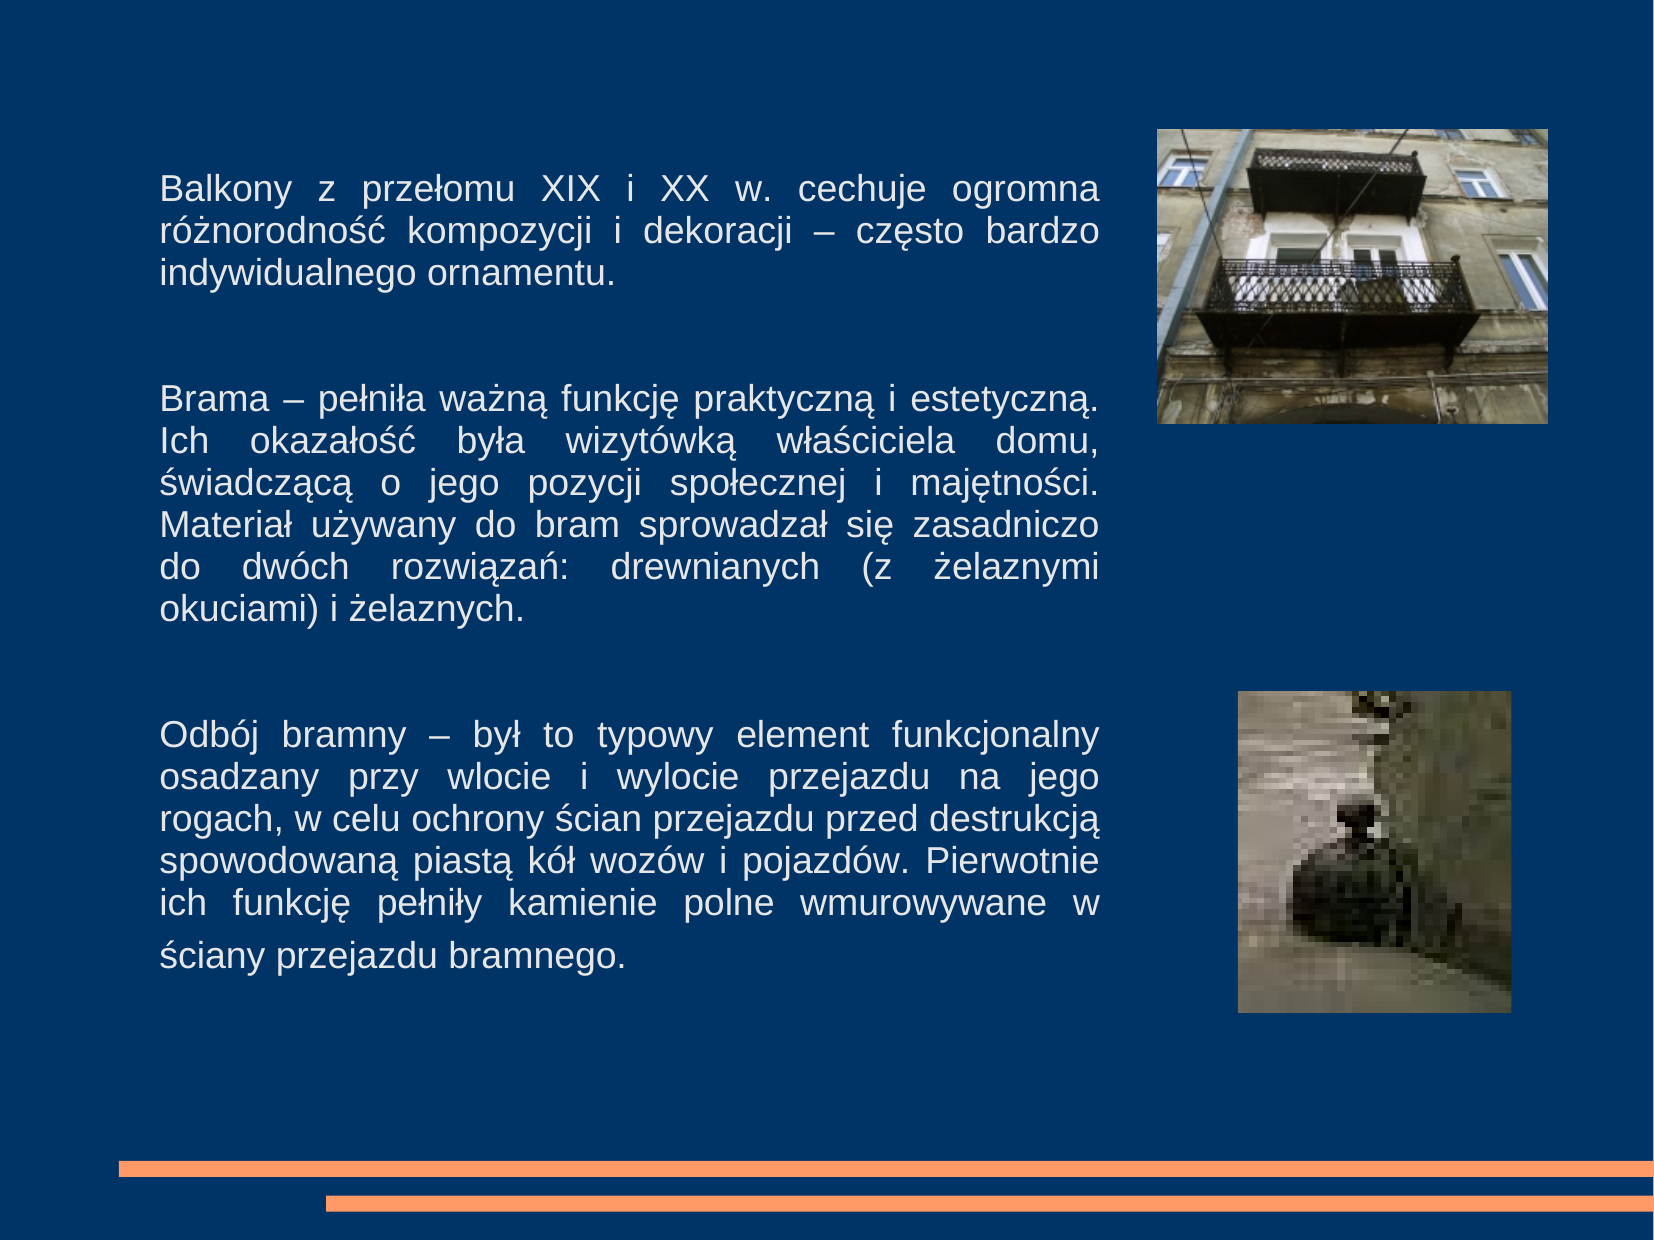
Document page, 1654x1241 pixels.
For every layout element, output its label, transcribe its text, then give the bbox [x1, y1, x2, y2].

picture [1157, 129, 1548, 424]
list Balkony z przełomu XIX i XX w. cechuje ogromna różnorodność kompozycji i dekoracji – często bardzo indywidualnego ornamentu. Brama – pełniła ważną funkcję praktyczną i estetyczną. Ich okazałość była wizytówką właściciela domu, świadczącą o jego pozycji społecznej i majętności. Materiał używany do bram sprowadzał się zasadniczo do dwóch rozwiązań: drewnianych (z żelaznymi okuciami) i żelaznych. Odbój bramny – był to typowy element funkcjonalny osadzany przy wlocie i wylocie przejazdu na jego rogach, w celu ochrony ścian przejazdu przed destrukcją spowodowaną piastą kół wozów i pojazdów. Pierwotnie ich funkcję pełniły kamienie polne wmurowywane w ściany przejazdu bramnego. [88, 167, 1100, 1106]
picture [1237, 691, 1512, 1013]
